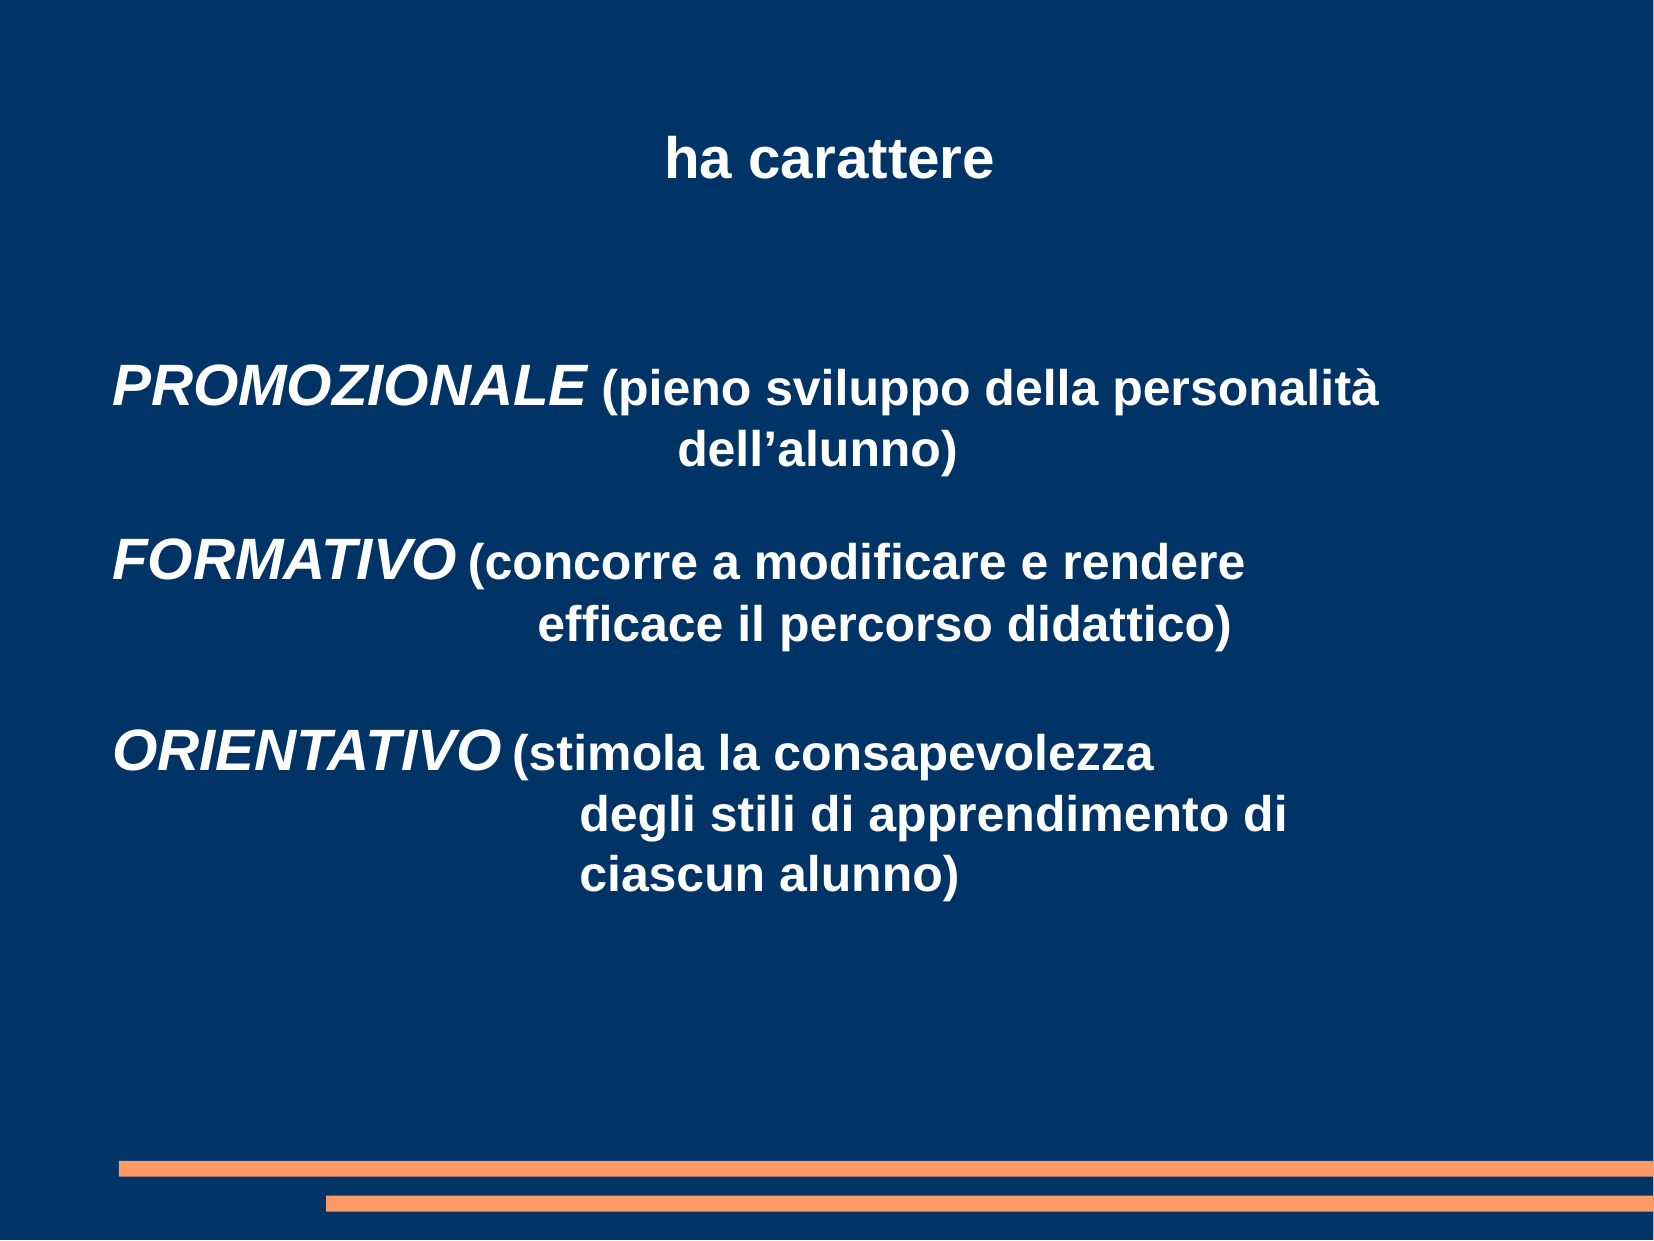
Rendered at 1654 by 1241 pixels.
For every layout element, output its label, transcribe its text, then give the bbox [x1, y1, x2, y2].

text_box PROMOZIONALE (pieno sviluppo della personalità dell’alunno) FORMATIVO (concorre a modificare e rendere efficace il percorso didattico) ORIENTATIVO (stimola la consapevolezza degli stili di apprendimento di ciascun alunno) [53, 278, 1395, 970]
text_box ha carattere [649, 118, 1011, 278]
